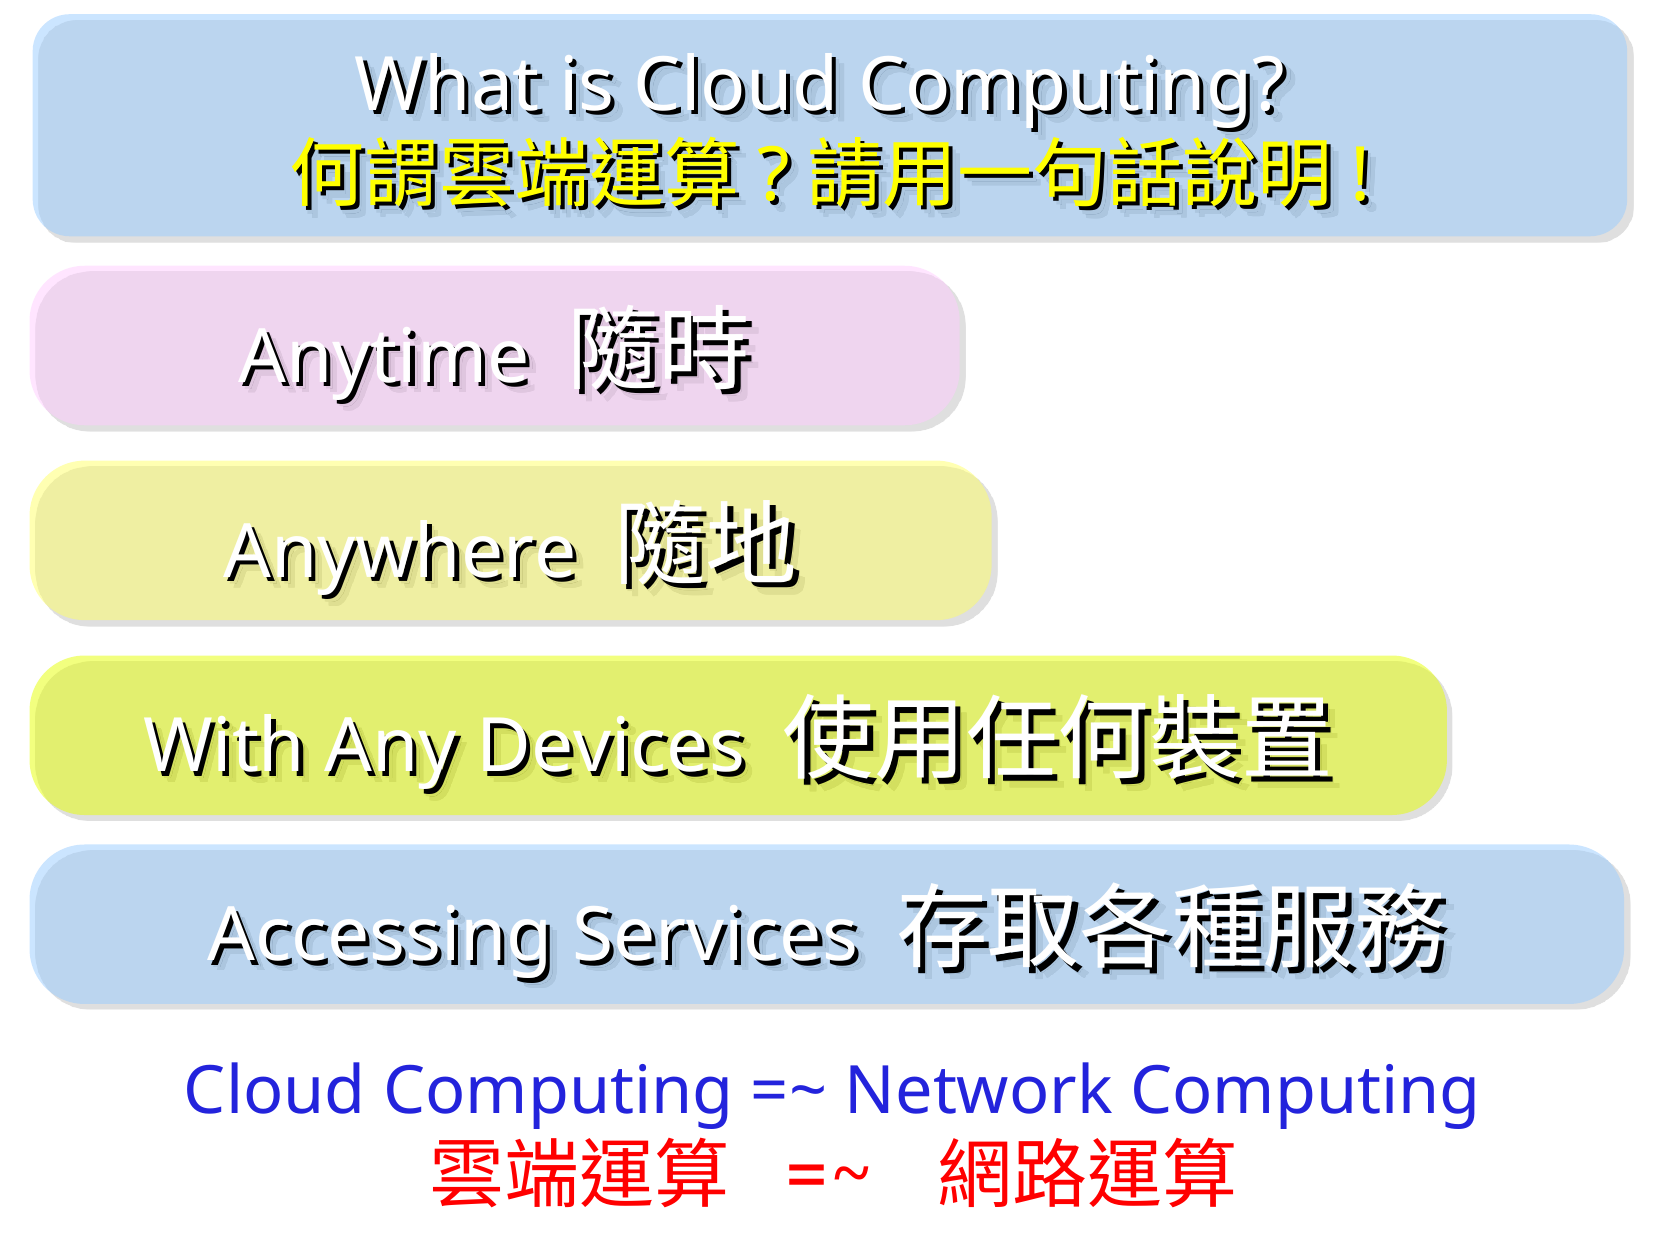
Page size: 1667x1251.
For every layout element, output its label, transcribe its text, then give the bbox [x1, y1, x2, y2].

text_box What is Cloud Computing? 何謂雲端運算?請用一句話說明! [32, 14, 1628, 237]
text_box Anywhere 隨地 [29, 460, 992, 621]
text_box With Any Devices 使用任何裝置 [29, 655, 1447, 816]
text_box Cloud Computing =~ Network Computing 雲端運算 =~ 網路運算 [0, 1039, 1667, 1225]
text_box Accessing Services 存取各種服務 [29, 844, 1625, 1004]
text_box Anytime 隨時 [29, 265, 960, 426]
